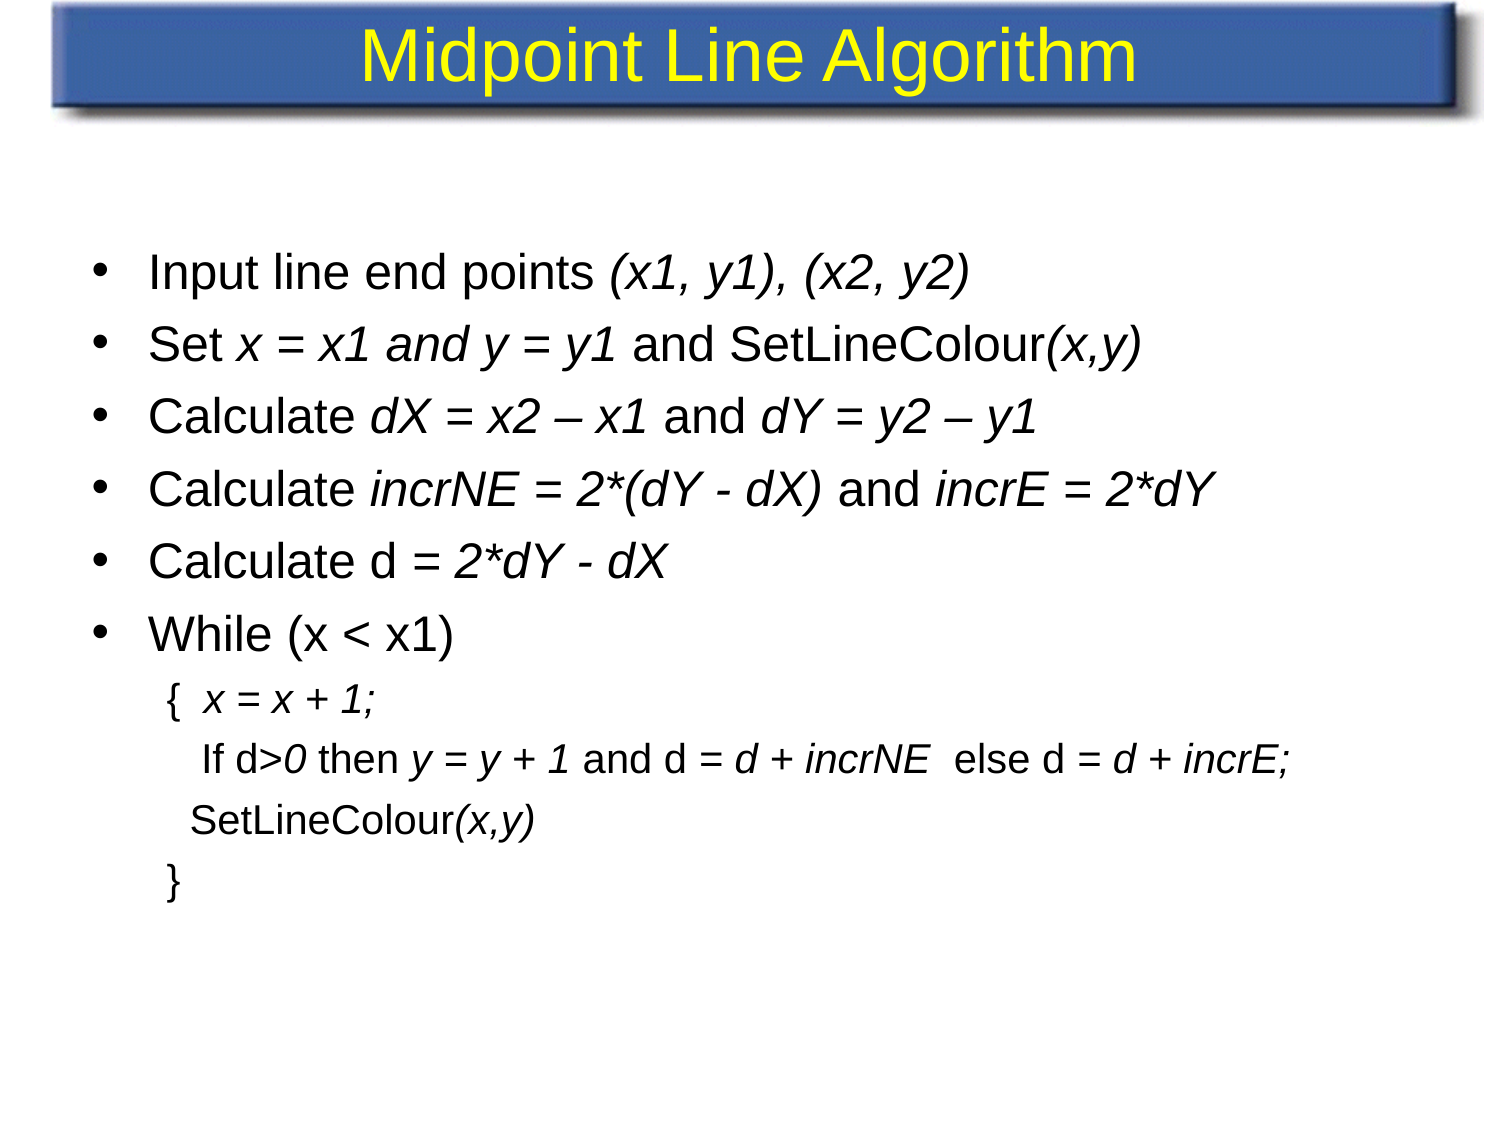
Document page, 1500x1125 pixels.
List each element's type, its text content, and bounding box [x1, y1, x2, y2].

title Midpoint Line Algorithm [75, 0, 1426, 105]
picture [50, 0, 1484, 127]
list Input line end points (x1, y1), (x2, y2) Set x = x1 and y = y1 and SetLineColour(x,y) Calculate dX = x2 – x1 and dY = y2 – y1 Calculate incrNE = 2*(dY - dX) and incrE = 2*dY Calculate d = 2*dY - dX While (x < x1) { x = x + 1; If d>0 then y = y + 1 and d = d + incrNE else d = d + incrE; SetLineColour(x,y) } [76, 231, 1427, 975]
